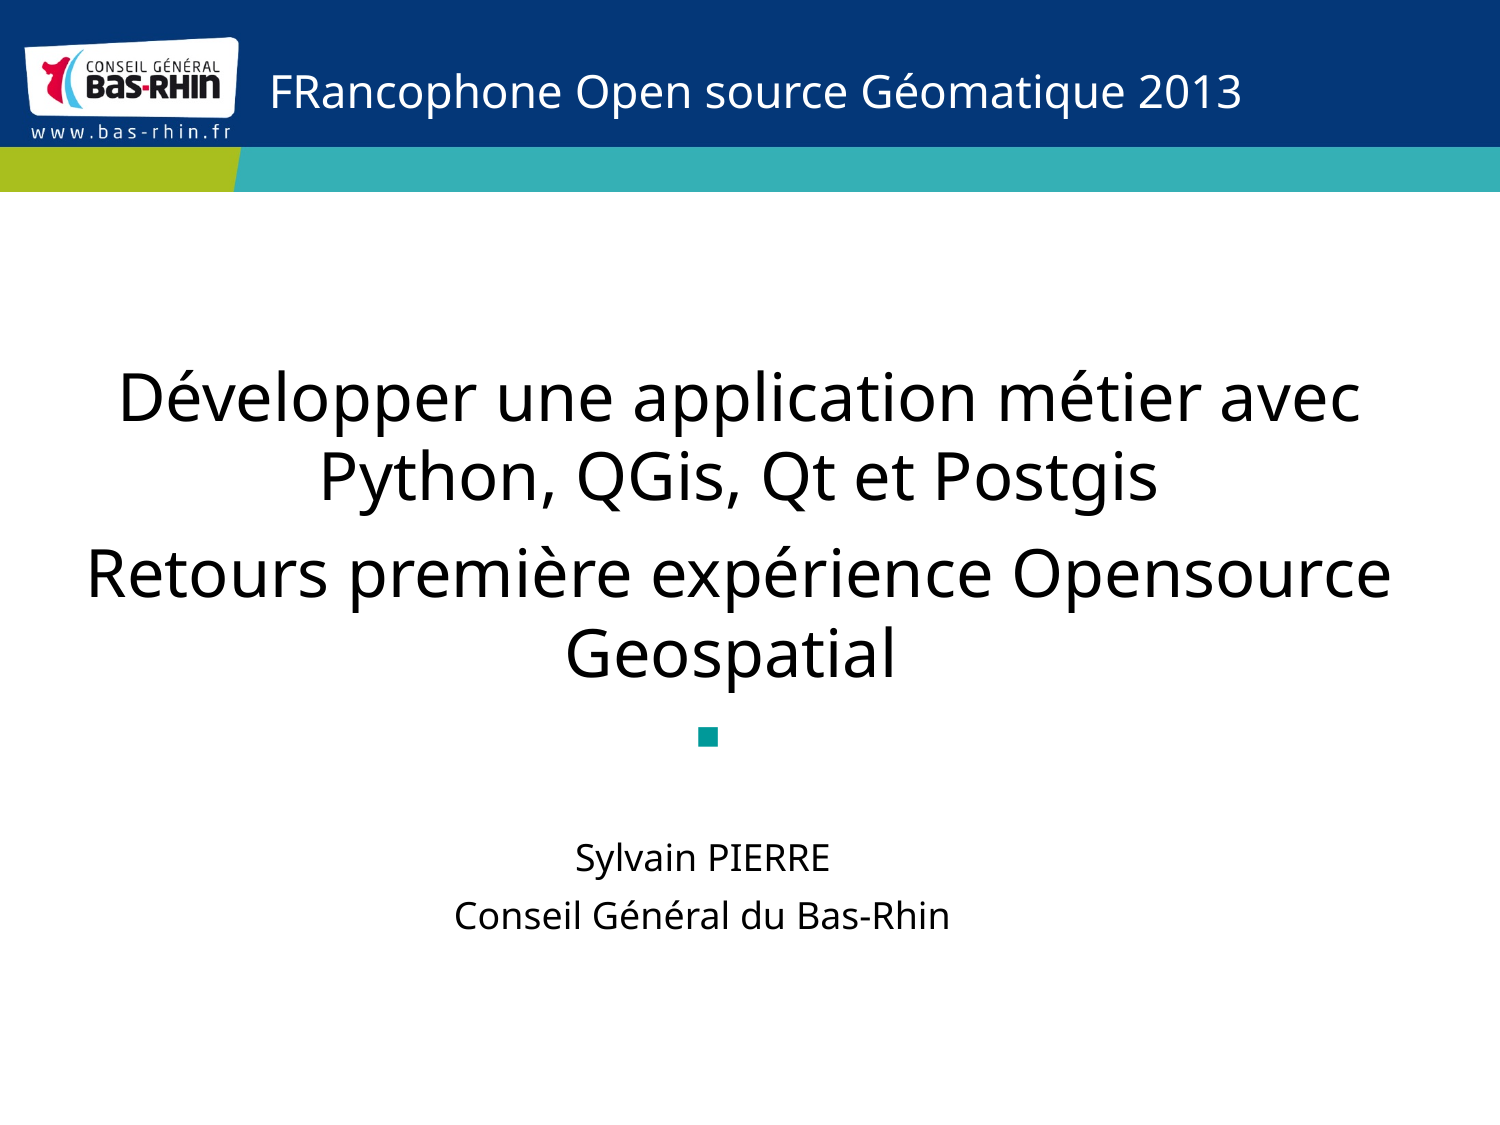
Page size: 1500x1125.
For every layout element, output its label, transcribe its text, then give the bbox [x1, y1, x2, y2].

subtitle Développer une application métier avec Python, QGis, Qt et Postgis Retours première expérience Opensource Geospatial [64, 243, 1415, 896]
picture [0, 0, 1500, 192]
text_box Sylvain PIERRE Conseil Général du Bas-Rhin [389, 896, 1016, 985]
title FRancophone Open source Géomatique 2013 [253, 30, 1471, 149]
